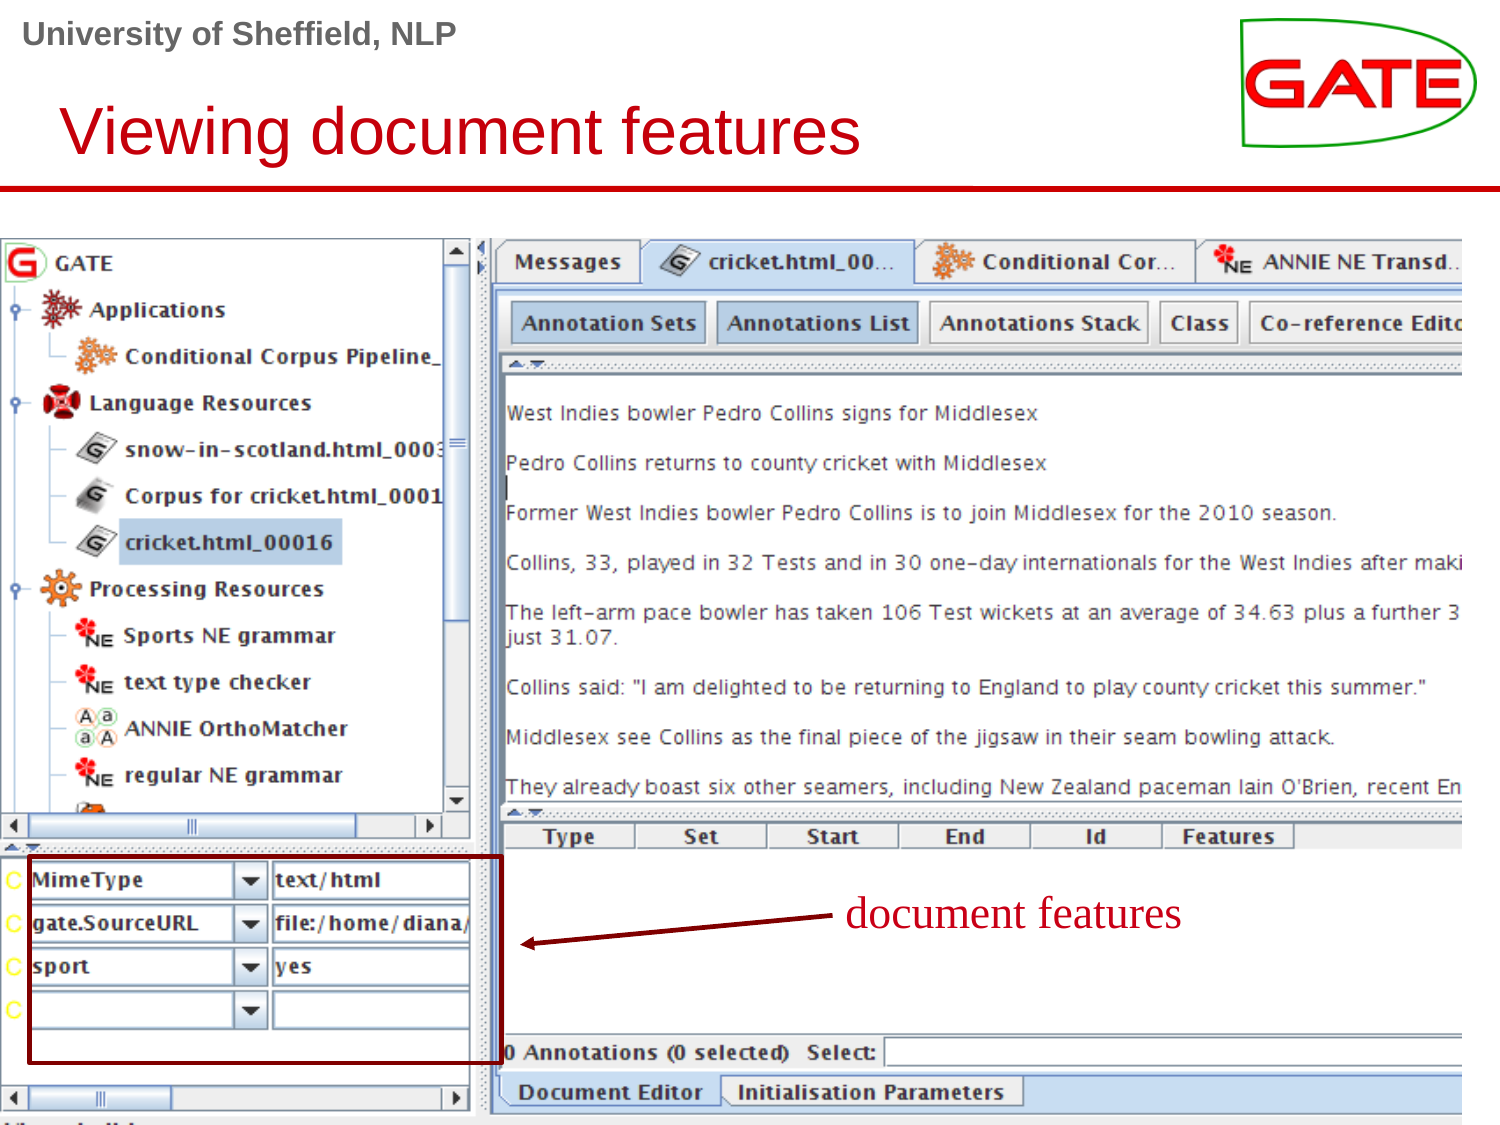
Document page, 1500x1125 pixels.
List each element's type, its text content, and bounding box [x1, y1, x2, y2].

picture [1240, 18, 1477, 148]
text_box document features [830, 874, 1270, 945]
title Viewing document features [44, 29, 1388, 227]
picture [0, 238, 1462, 1125]
